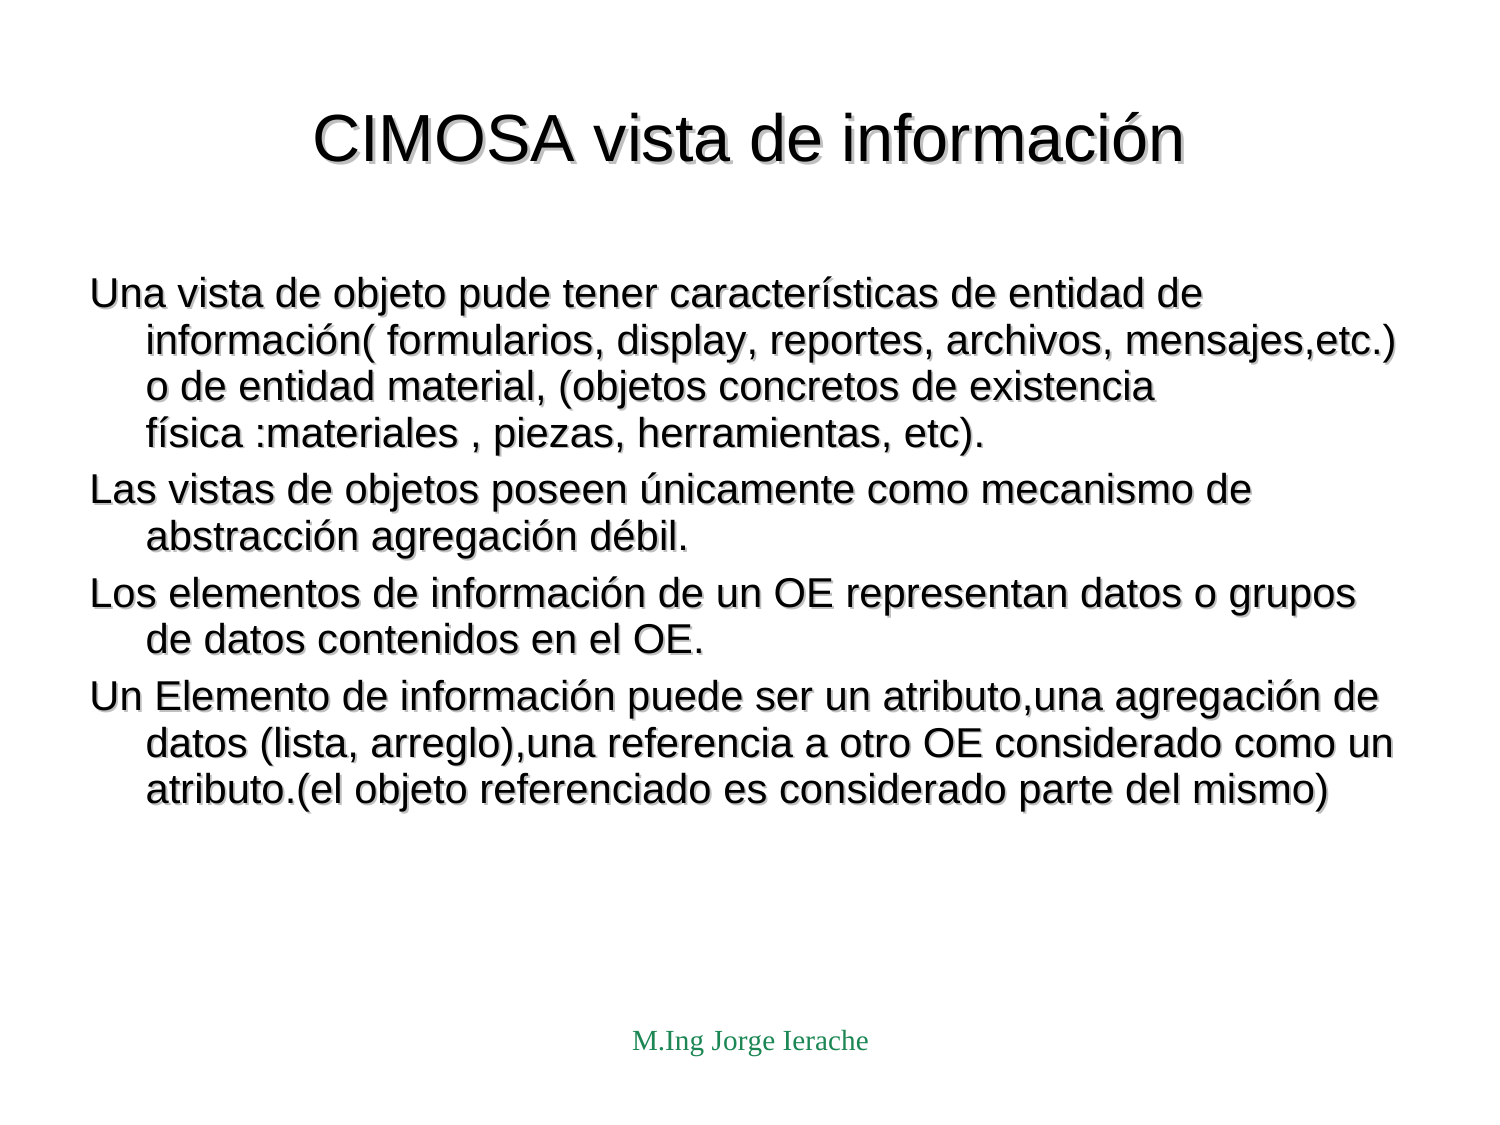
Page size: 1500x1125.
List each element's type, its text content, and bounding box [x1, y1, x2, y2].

list Una vista de objeto pude tener características de entidad de información( formularios, display, reportes, archivos, mensajes,etc.) o de entidad material, (objetos concretos de existencia física :materiales , piezas, herramientas, etc). Las vistas de objetos poseen únicamente como mecanismo de abstracción agregación débil. Los elementos de información de un OE representan datos o grupos de datos contenidos en el OE. Un Elemento de información puede ser un atributo,una agregación de datos (lista, arreglo),una referencia a otro OE considerado como un atributo.(el objeto referenciado es considerado parte del mismo) [74, 262, 1425, 1001]
title CIMOSA vista de información [74, 44, 1425, 233]
